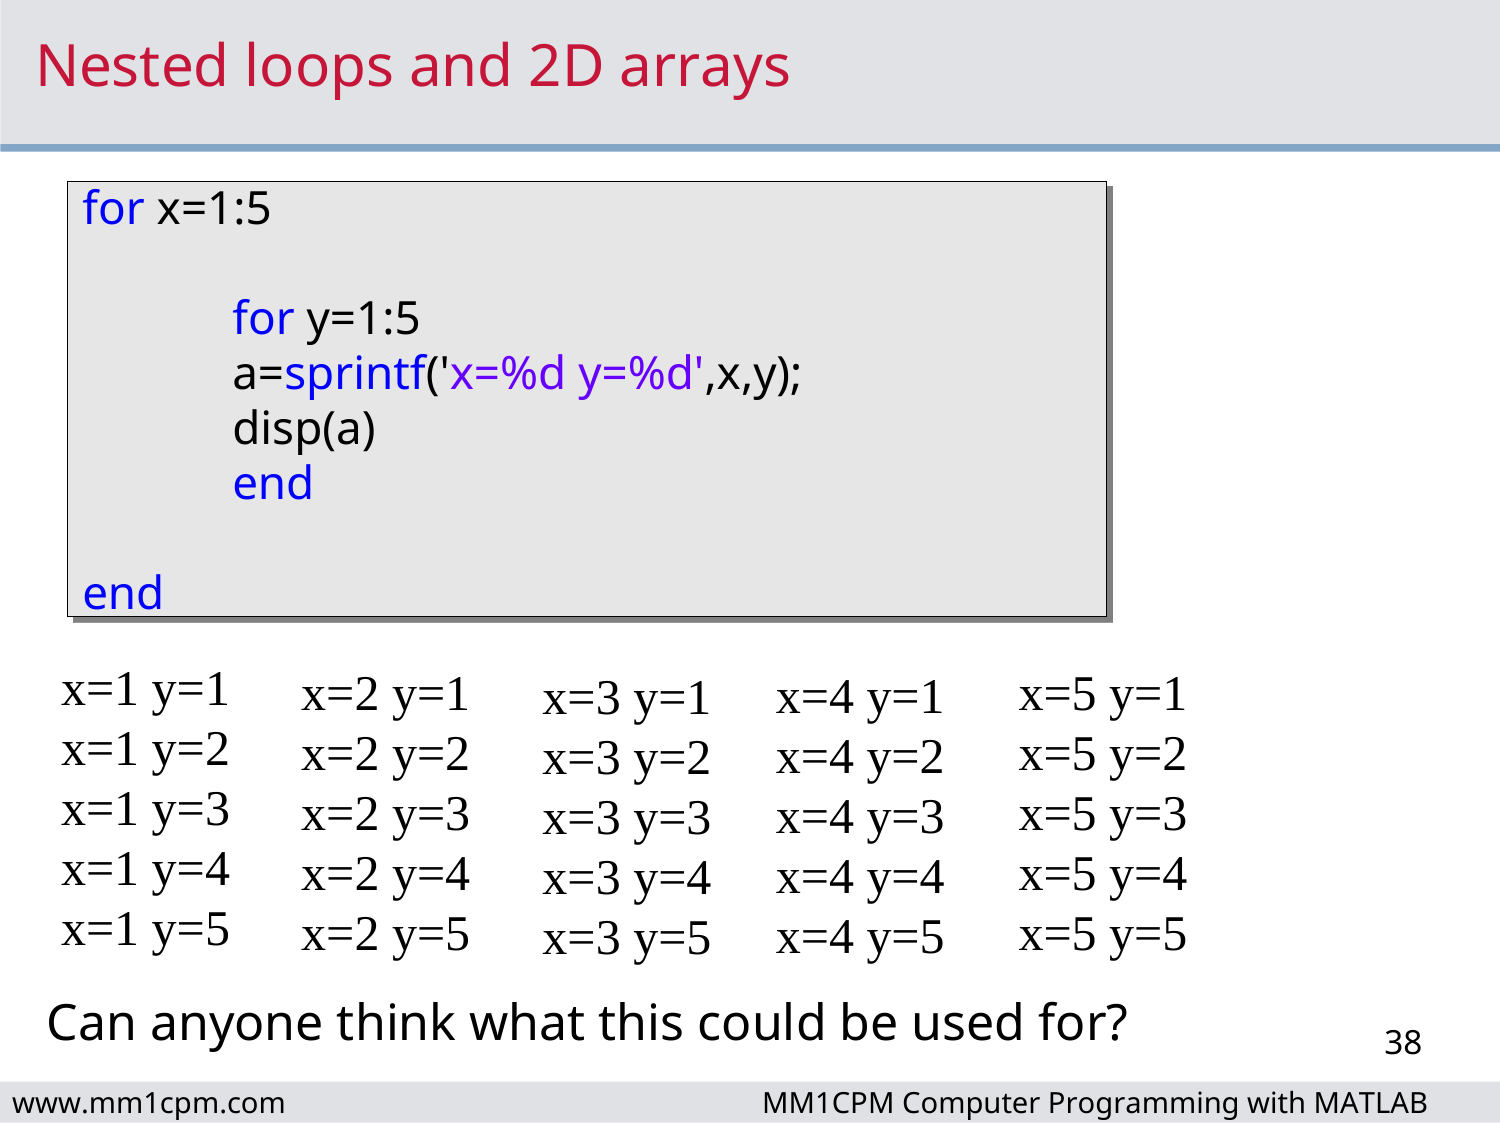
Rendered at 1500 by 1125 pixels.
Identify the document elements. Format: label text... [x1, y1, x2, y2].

text_box [1048, 181, 1248, 917]
text_box <number> [1369, 1013, 1500, 1084]
title Nested loops and 2D arrays [20, 11, 1258, 117]
text_box x=3 y=1 x=3 y=2 x=3 y=3 x=3 y=4 x=3 y=5 [527, 657, 727, 973]
text_box x=5 y=1 x=5 y=2 x=5 y=3 x=5 y=4 x=5 y=5 [1003, 653, 1204, 969]
text_box Can anyone think what this could be used for? [29, 986, 1474, 1073]
text_box x=1 y=1 x=1 y=2 x=1 y=3 x=1 y=4 x=1 y=5 [46, 647, 246, 963]
text_box for x=1:5 for y=1:5 a=sprintf('x=%d y=%d',x,y); disp(a) end end [67, 181, 1107, 617]
text_box x=2 y=1 x=2 y=2 x=2 y=3 x=2 y=4 x=2 y=5 [286, 652, 486, 968]
text_box x=4 y=1 x=4 y=2 x=4 y=3 x=4 y=4 x=4 y=5 [760, 656, 961, 972]
